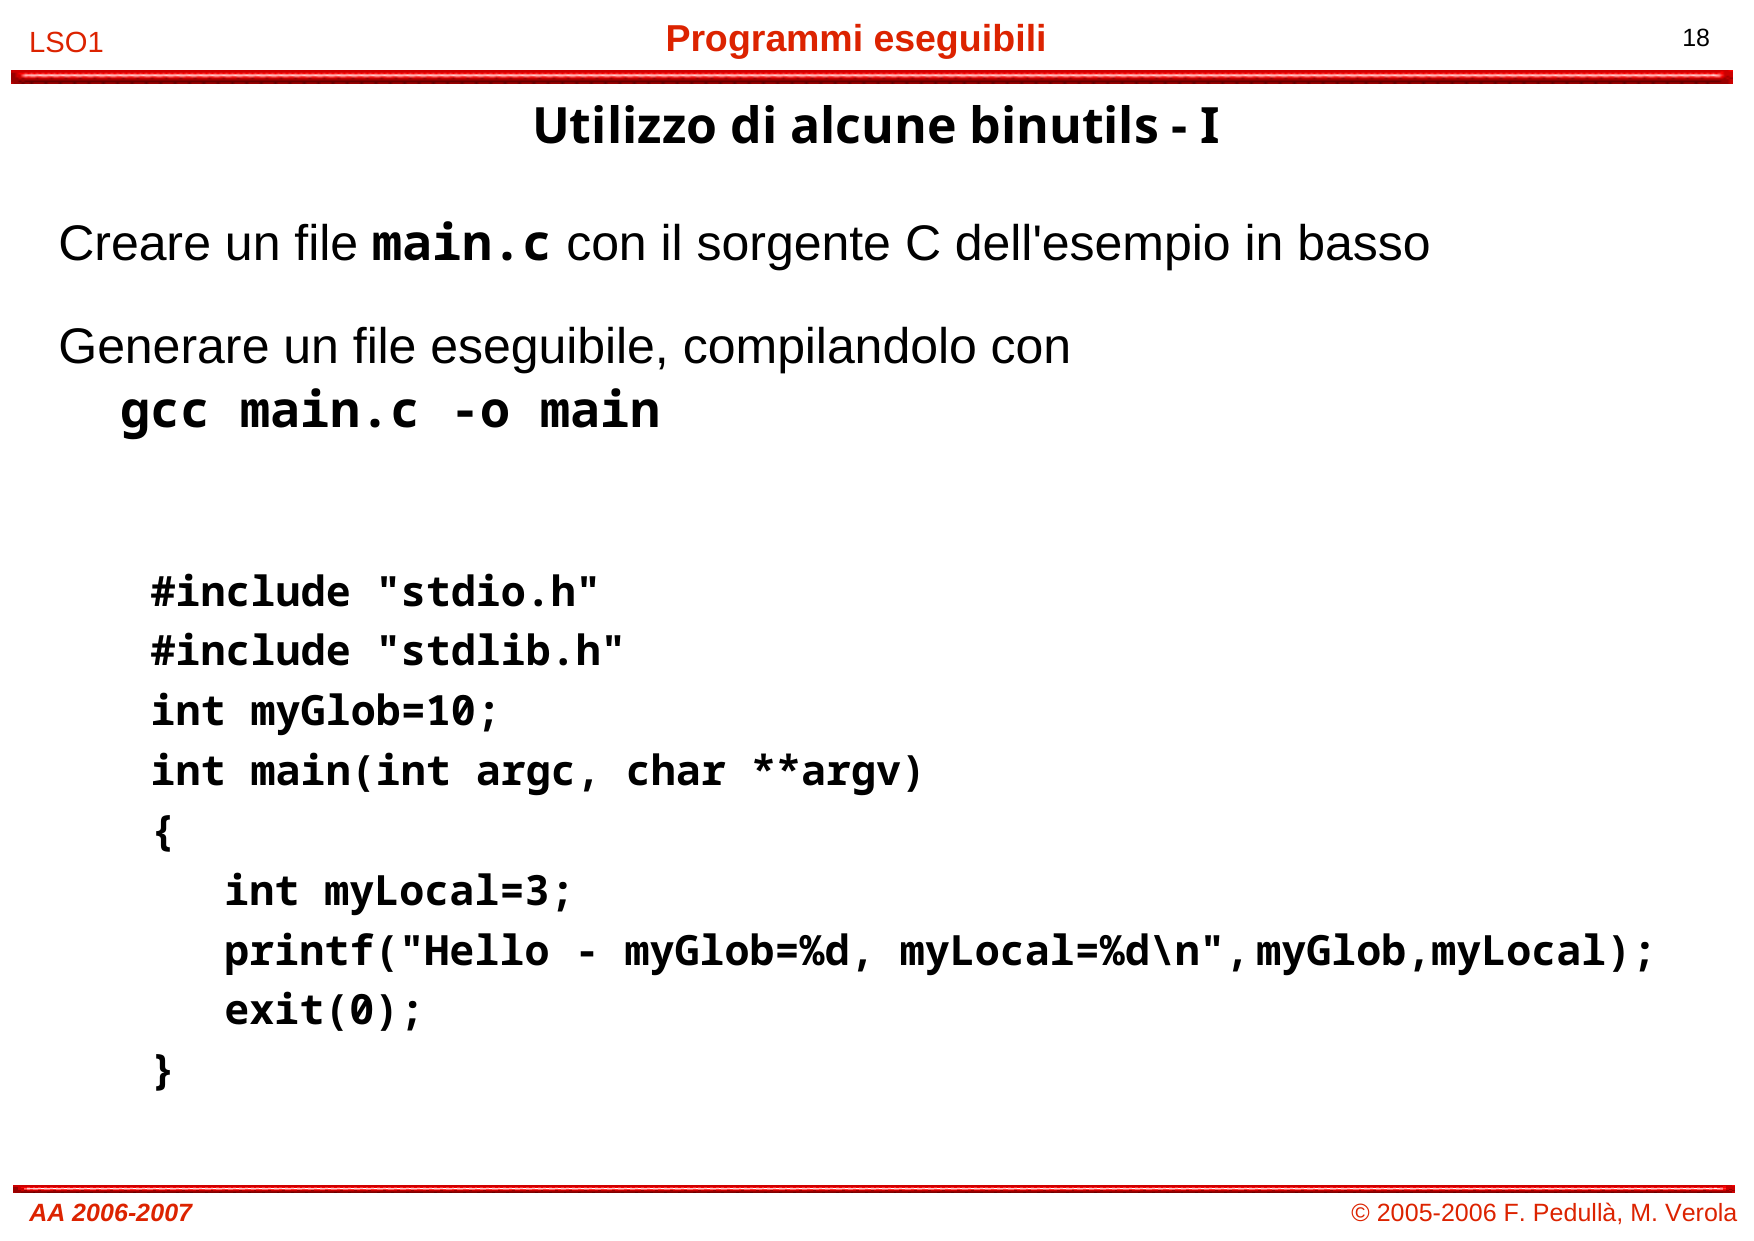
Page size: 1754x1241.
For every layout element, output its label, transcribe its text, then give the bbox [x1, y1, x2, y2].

picture [11, 70, 1733, 84]
title Utilizzo di alcune binutils - I [40, 78, 1713, 174]
list Creare un file main.c con il sorgente C dell'esempio in basso Generare un file eseguibile, compilandolo con gcc main.c -o main [58, 206, 1696, 441]
picture [13, 1185, 1735, 1193]
text_box #include "stdio.h" #include "stdlib.h" int myGlob=10; int main(int argc, char **argv) { int myLocal=3; printf("Hello - myGlob=%d, myLocal=%d\n", myGlob,myLocal); exit(0); } [150, 558, 1657, 1008]
